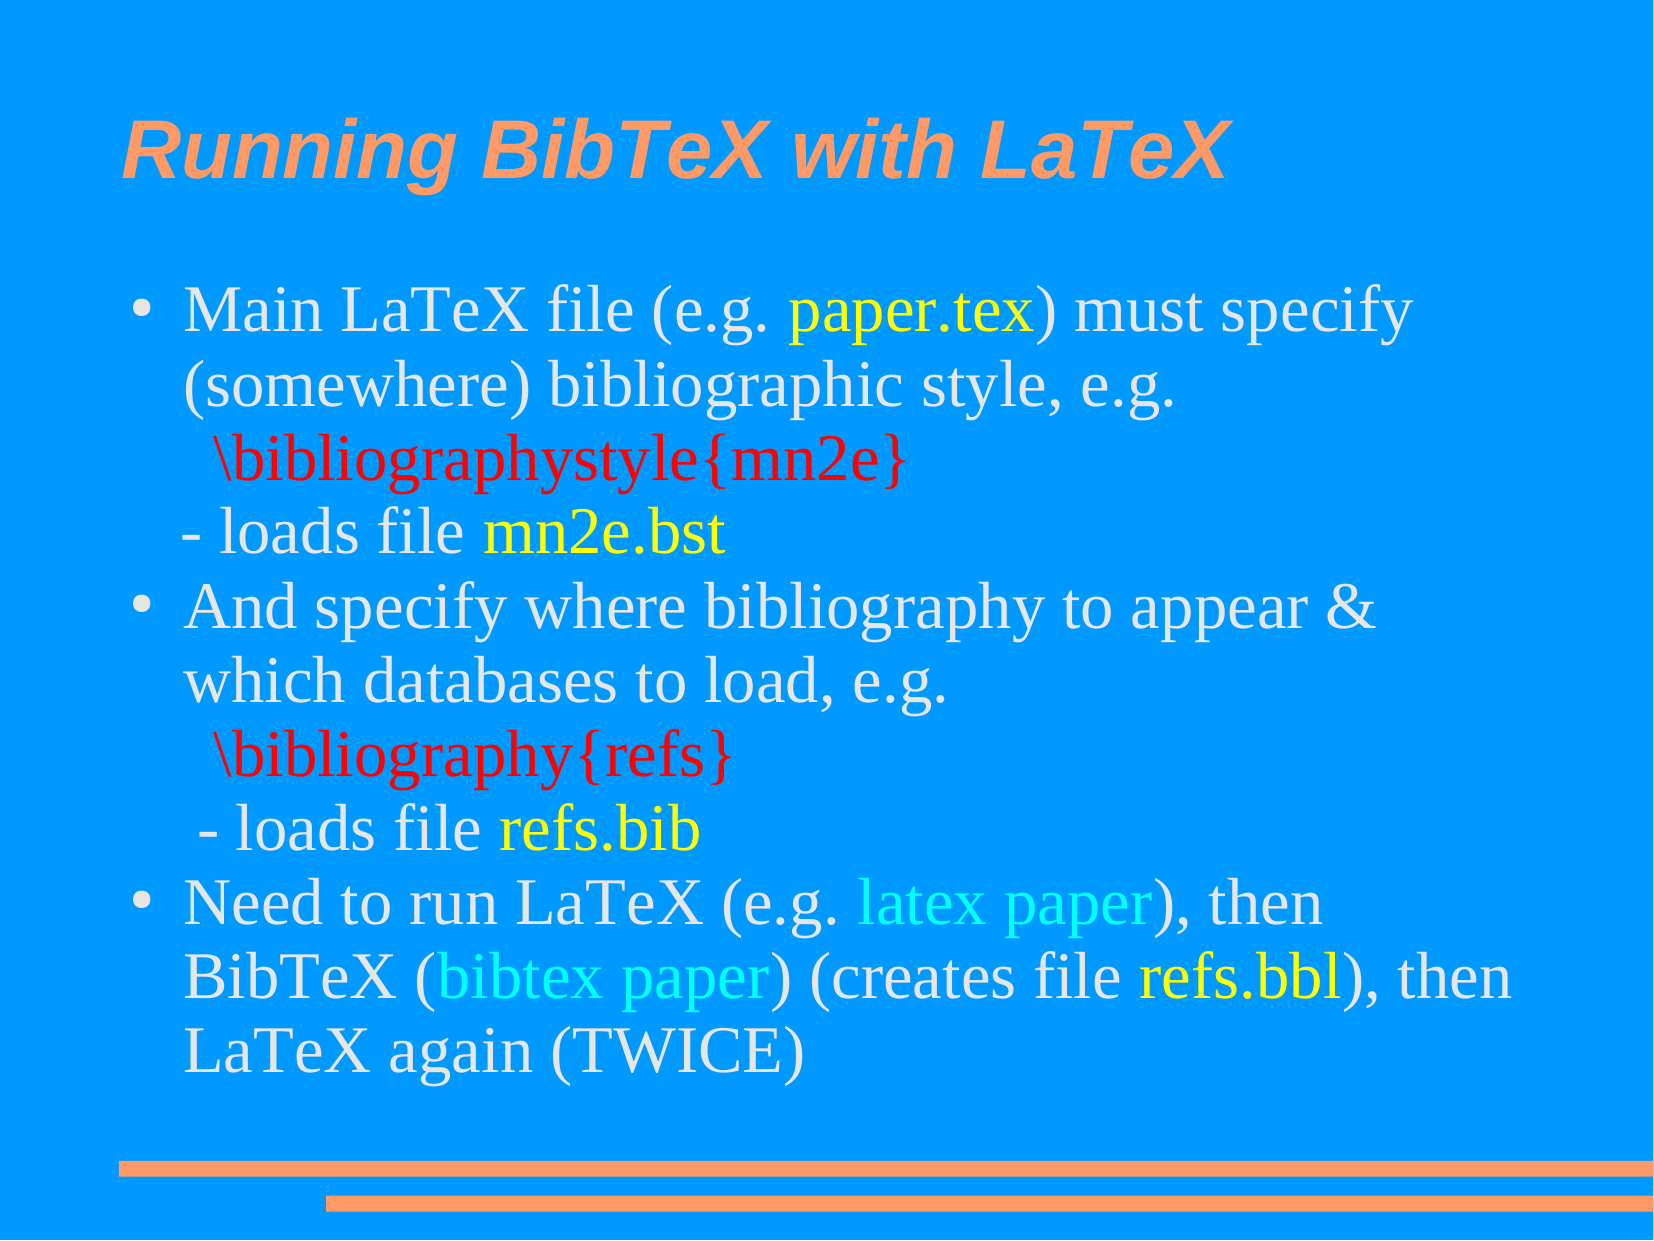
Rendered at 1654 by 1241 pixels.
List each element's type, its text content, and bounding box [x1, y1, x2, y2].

title Running BibTeX with LaTeX [121, 46, 1534, 254]
list Main LaTeX file (e.g. paper.tex) must specify (somewhere) bibliographic style, e.g. \bibliographystyle{mn2e} - loads file mn2e.bst And specify where bibliography to appear & which databases to load, e.g. \bibliography{refs} - loads file refs.bib Need to run LaTeX (e.g. latex paper), then BibTeX (bibtex paper) (creates file refs.bbl), then LaTeX again (TWICE) [112, 272, 1552, 1088]
